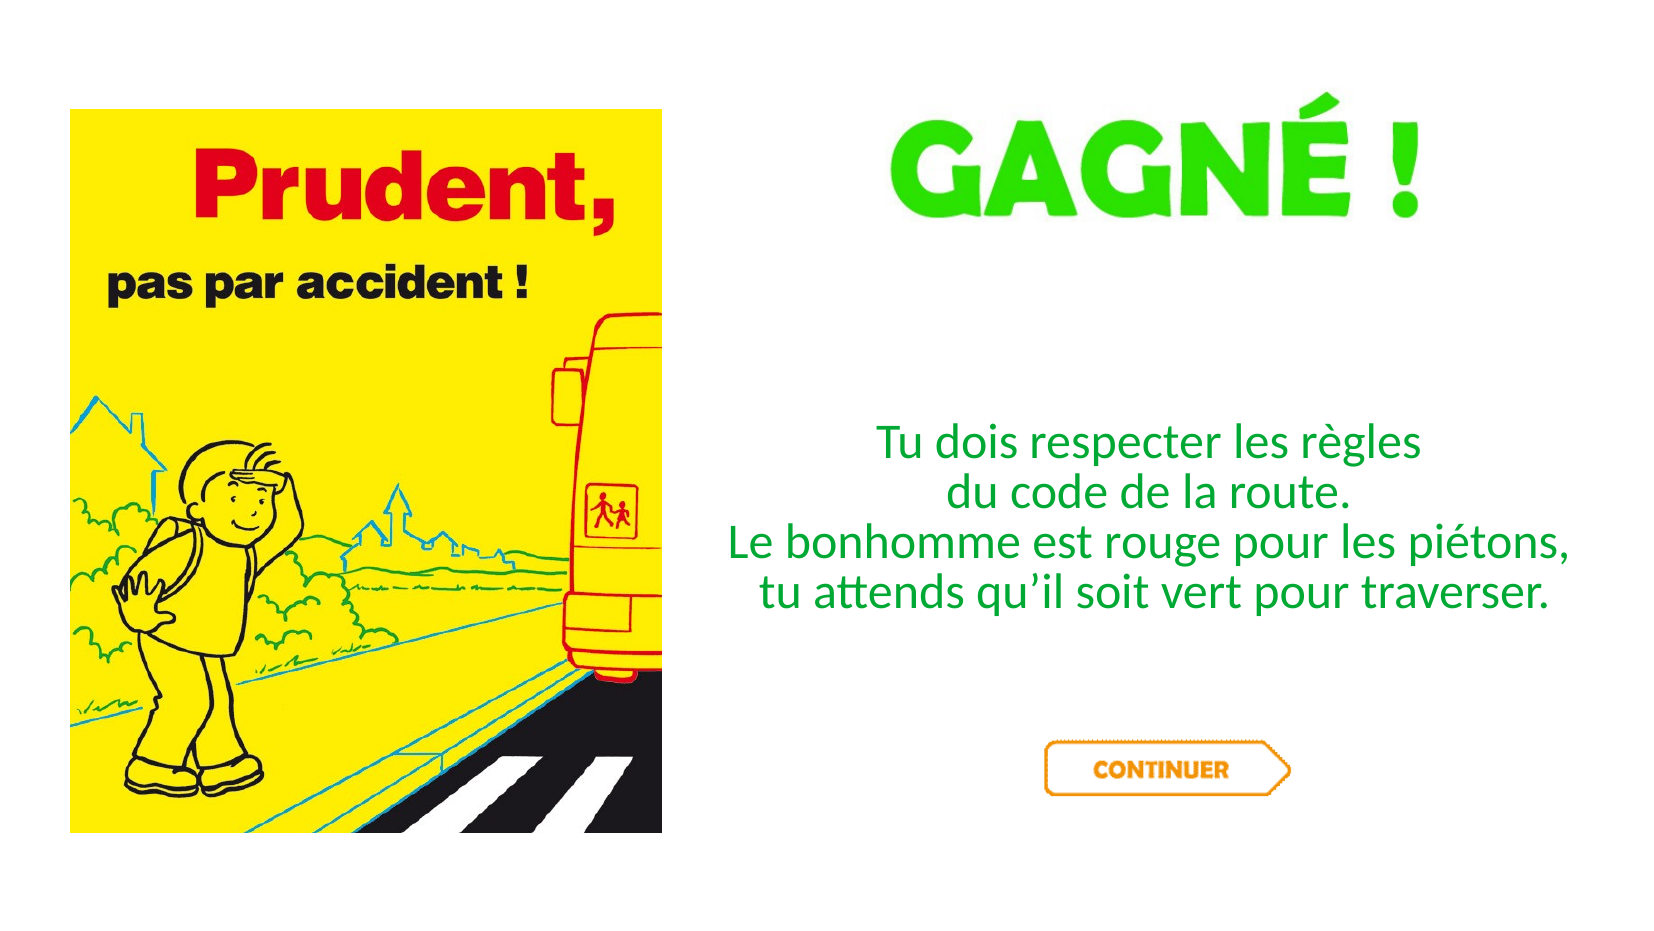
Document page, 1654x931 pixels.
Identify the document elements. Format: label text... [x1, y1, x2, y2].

picture [70, 109, 662, 833]
picture [1043, 738, 1294, 799]
text_box Tu dois respecter les règles du code de la route. Le bonhomme est rouge pour les piétons, tu attends qu’il soit vert pour traverser. [702, 413, 1607, 650]
picture [852, 71, 1465, 249]
